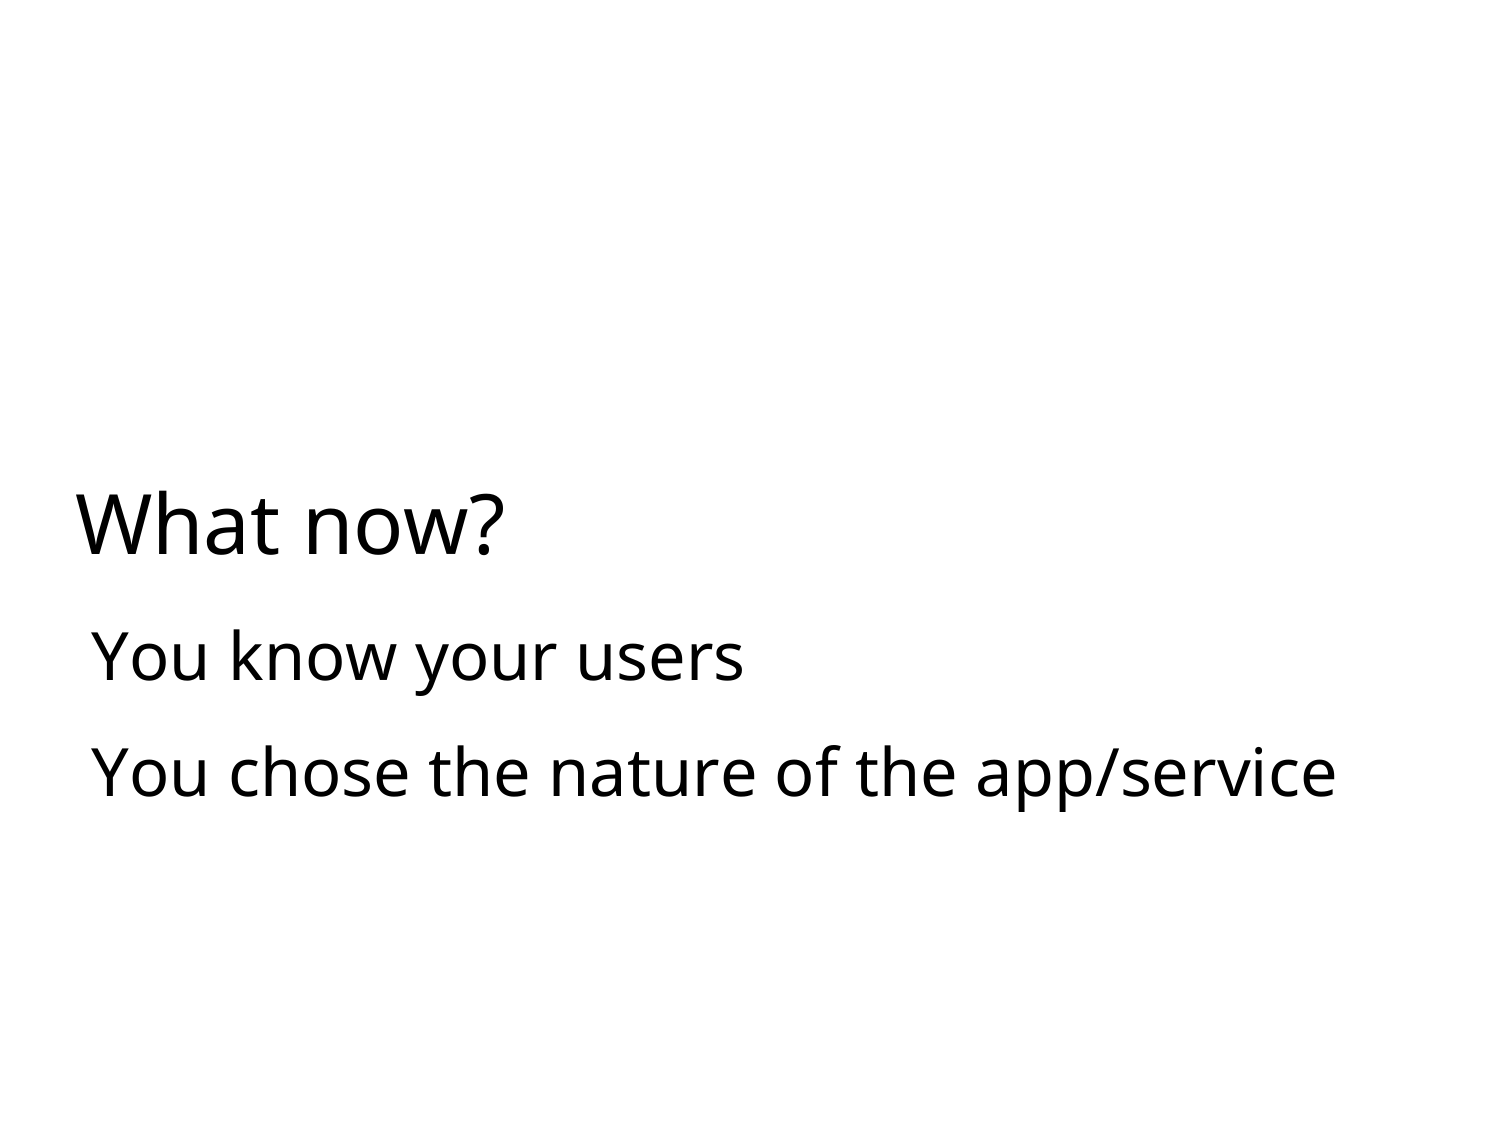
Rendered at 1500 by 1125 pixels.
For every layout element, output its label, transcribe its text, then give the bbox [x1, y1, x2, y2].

title What now? [75, 428, 1414, 600]
list You know your users You chose the nature of the app/service [75, 600, 1426, 989]
